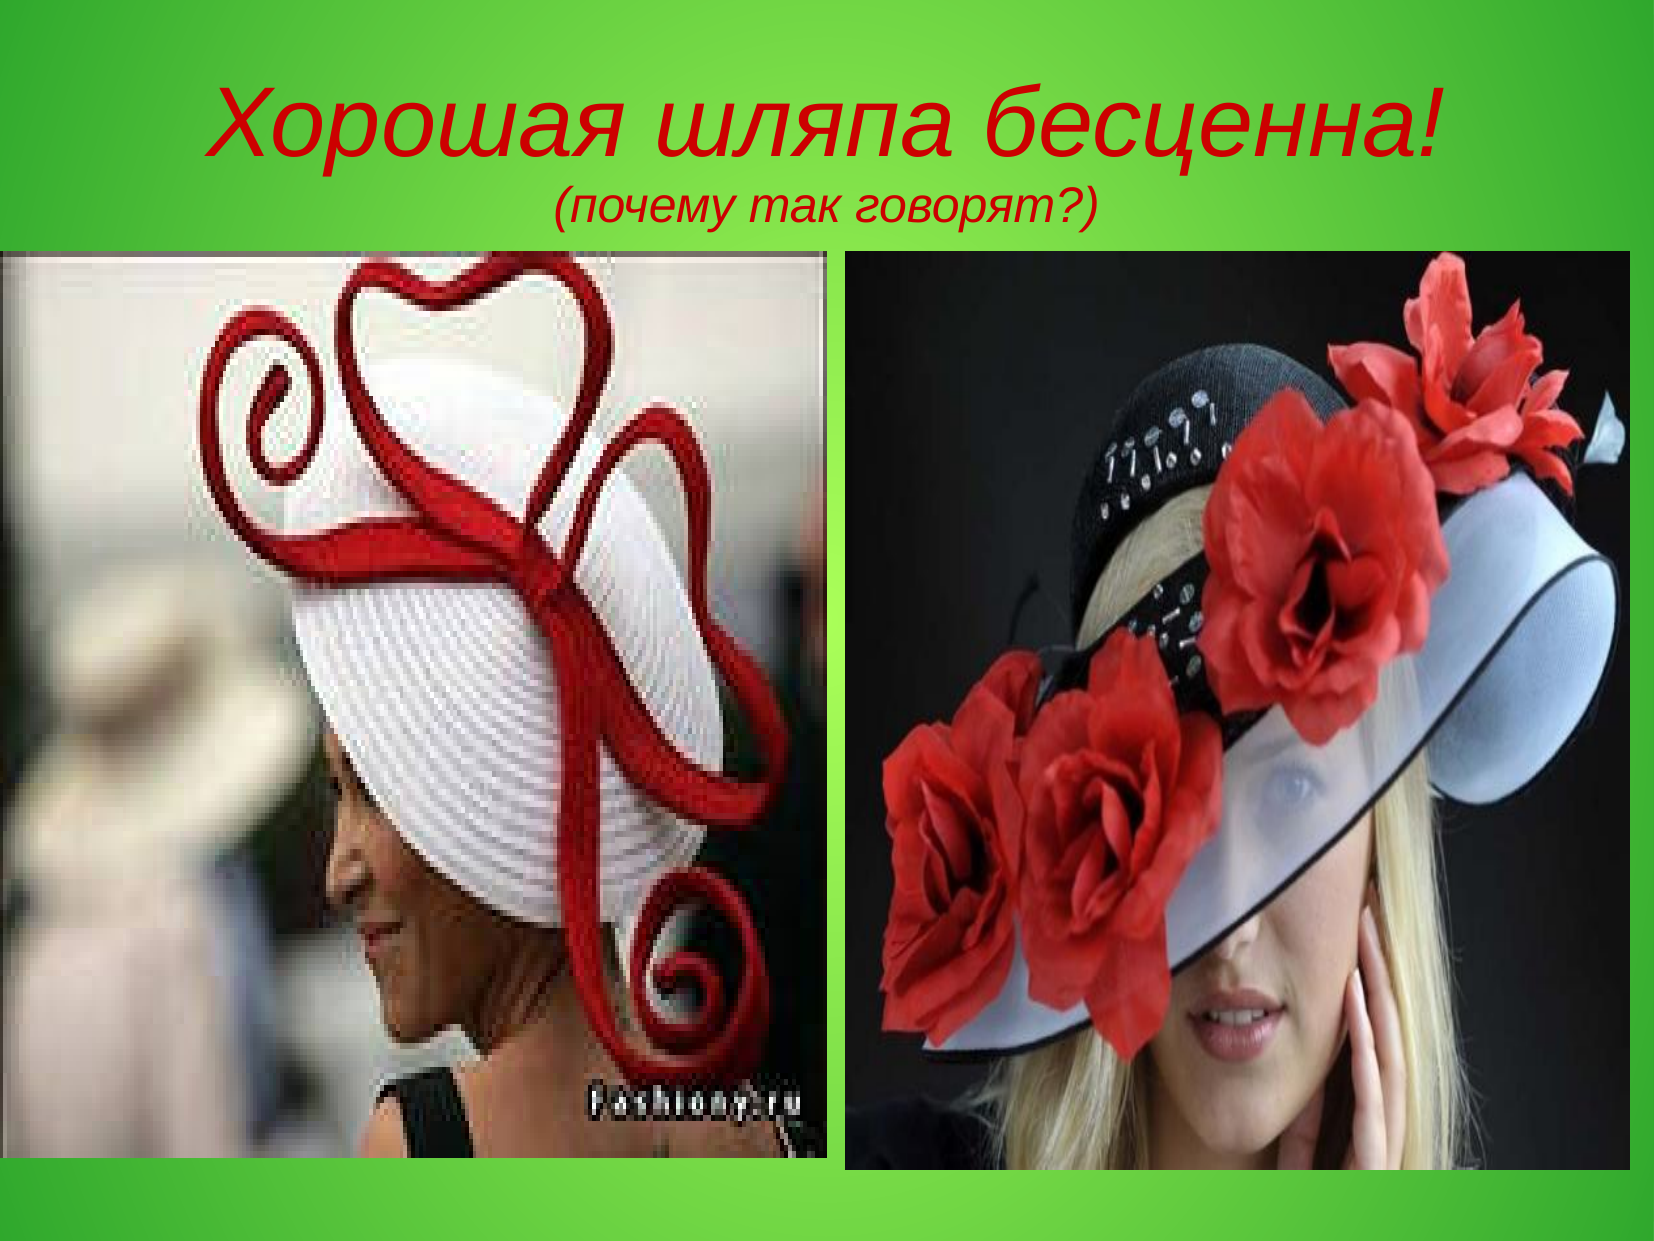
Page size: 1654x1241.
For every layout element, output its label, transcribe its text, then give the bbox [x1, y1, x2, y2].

title Хорошая шляпа бесценна! (почему так говорят?) [82, 47, 1571, 252]
picture [0, 251, 827, 1158]
picture [845, 251, 1630, 1170]
